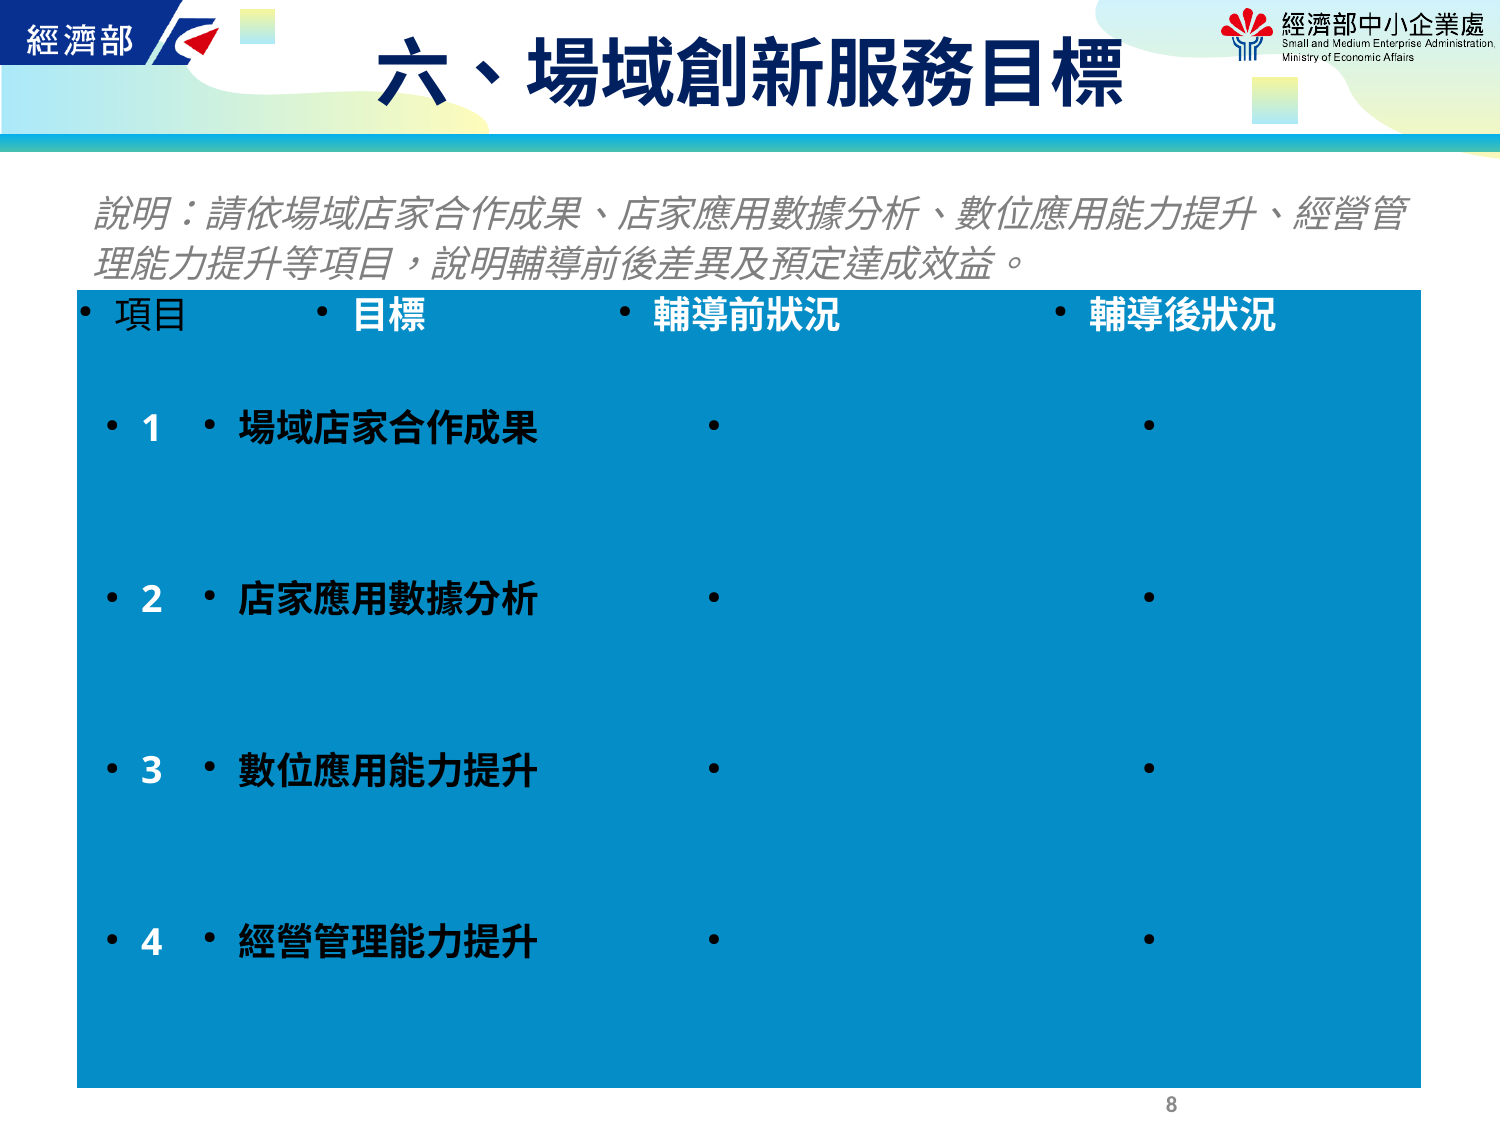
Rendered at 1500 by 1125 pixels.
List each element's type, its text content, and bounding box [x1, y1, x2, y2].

table_cell [909, 574, 1421, 745]
table_cell 場域店家合作成果 [191, 402, 551, 574]
table_cell 數位應用能力提升 [191, 745, 551, 916]
table_cell [551, 574, 909, 745]
table_cell [551, 402, 909, 574]
table_cell 2 [77, 574, 191, 745]
table_header 輔導前狀況 [551, 290, 909, 402]
table_header 目標 [191, 290, 551, 402]
text_box 7 [1150, 1073, 1500, 1125]
table_cell [909, 745, 1421, 916]
table_cell 4 [77, 916, 191, 1088]
table_header 項目 [77, 290, 191, 402]
title 六、場域創新服務目標 [0, 0, 1500, 142]
table_header 輔導後狀況 [909, 290, 1421, 402]
text_box 說明：請依場域店家合作成果、店家應用數據分析、數位應用能力提升、經營管理能力提升等項目，說明輔導前後差異及預定達成效益。 [77, 177, 1422, 290]
table_cell [909, 916, 1421, 1088]
table_cell 1 [77, 402, 191, 574]
table_cell [551, 916, 909, 1088]
table_cell 店家應用數據分析 [191, 574, 551, 745]
table_cell [909, 402, 1421, 574]
table_cell 經營管理能力提升 [191, 916, 551, 1088]
table_cell 3 [77, 745, 191, 916]
table_cell [551, 745, 909, 916]
